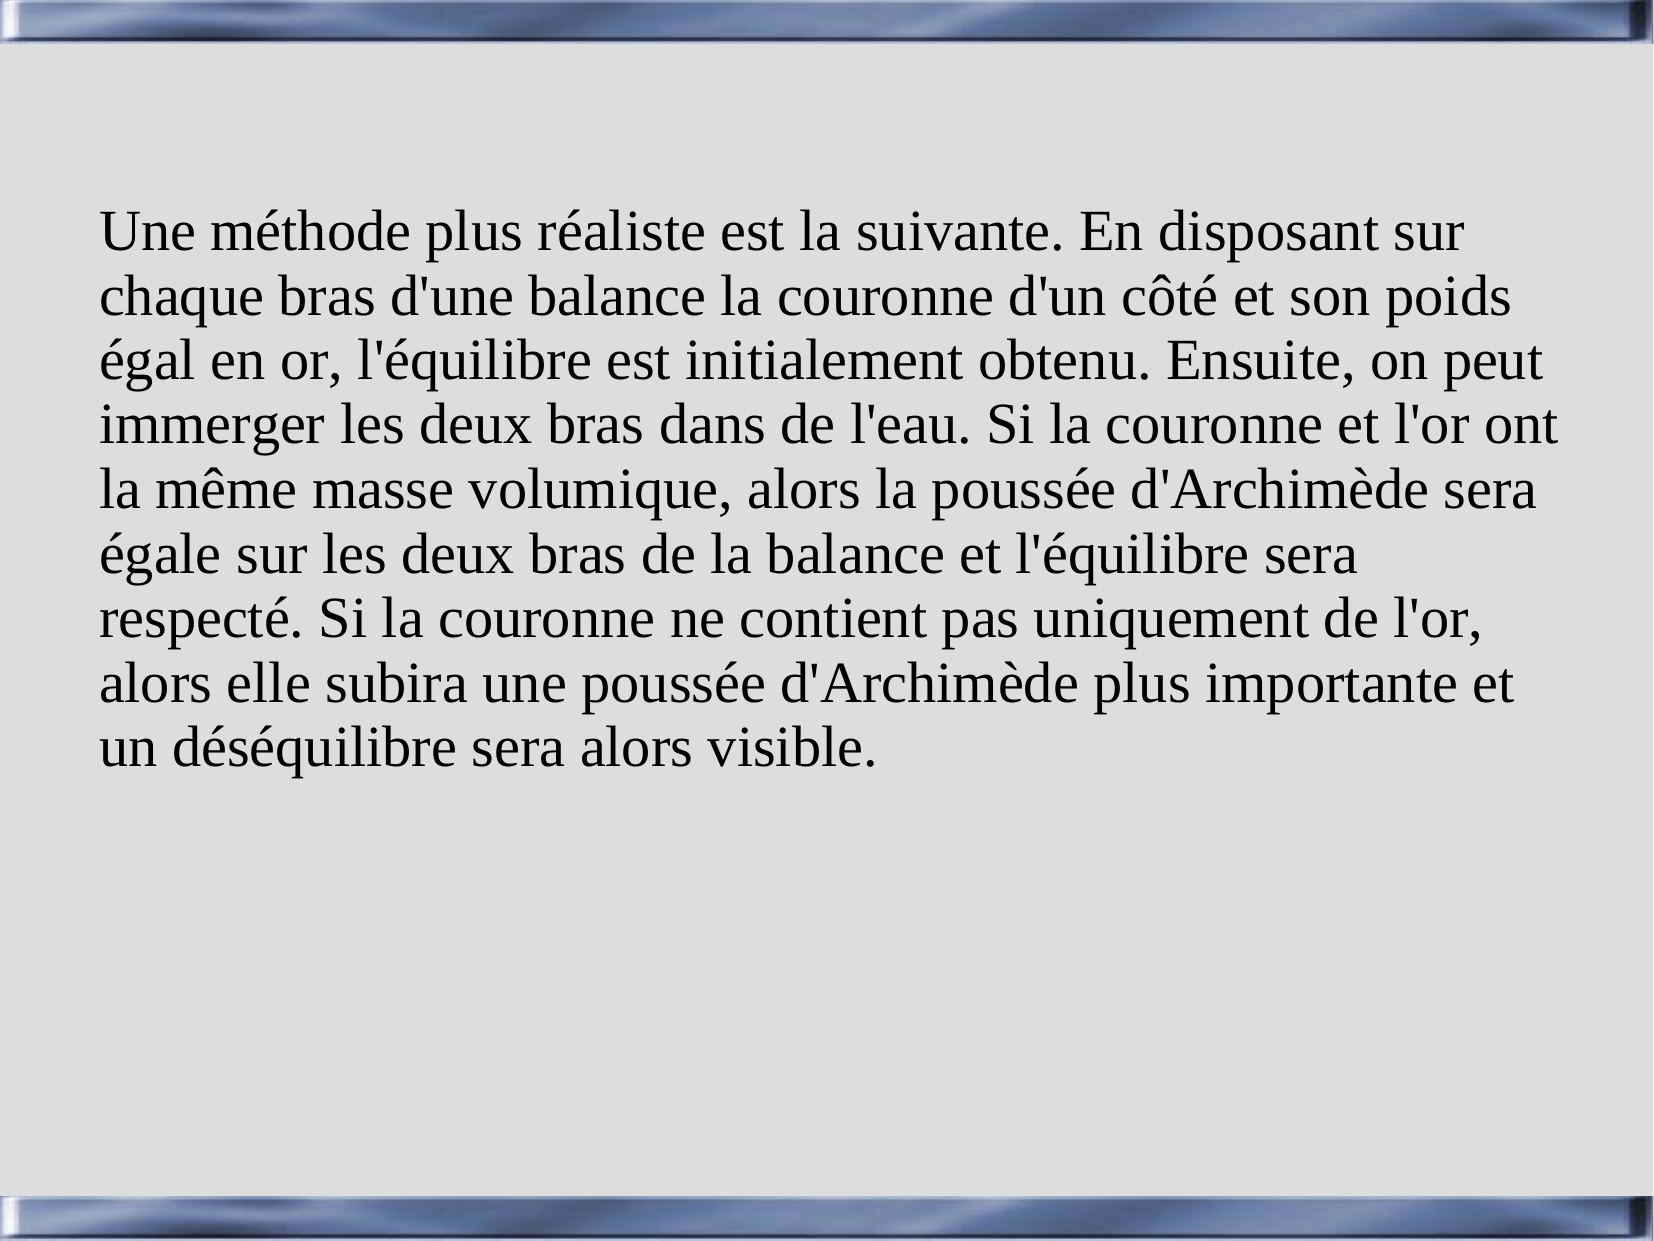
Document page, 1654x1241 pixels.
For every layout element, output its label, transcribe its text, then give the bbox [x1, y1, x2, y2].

picture [0, 1196, 1654, 1241]
picture [0, 0, 1654, 44]
text_box Une méthode plus réaliste est la suivante. En disposant sur chaque bras d'une balance la couronne d'un côté et son poids égal en or, l'équilibre est initialement obtenu. Ensuite, on peut immerger les deux bras dans de l'eau. Si la couronne et l'or ont la même masse volumique, alors la poussée d'Archimède sera égale sur les deux bras de la balance et l'équilibre sera respecté. Si la couronne ne contient pas uniquement de l'or, alors elle subira une poussée d'Archimède plus importante et un déséquilibre sera alors visible. [99, 198, 1569, 788]
